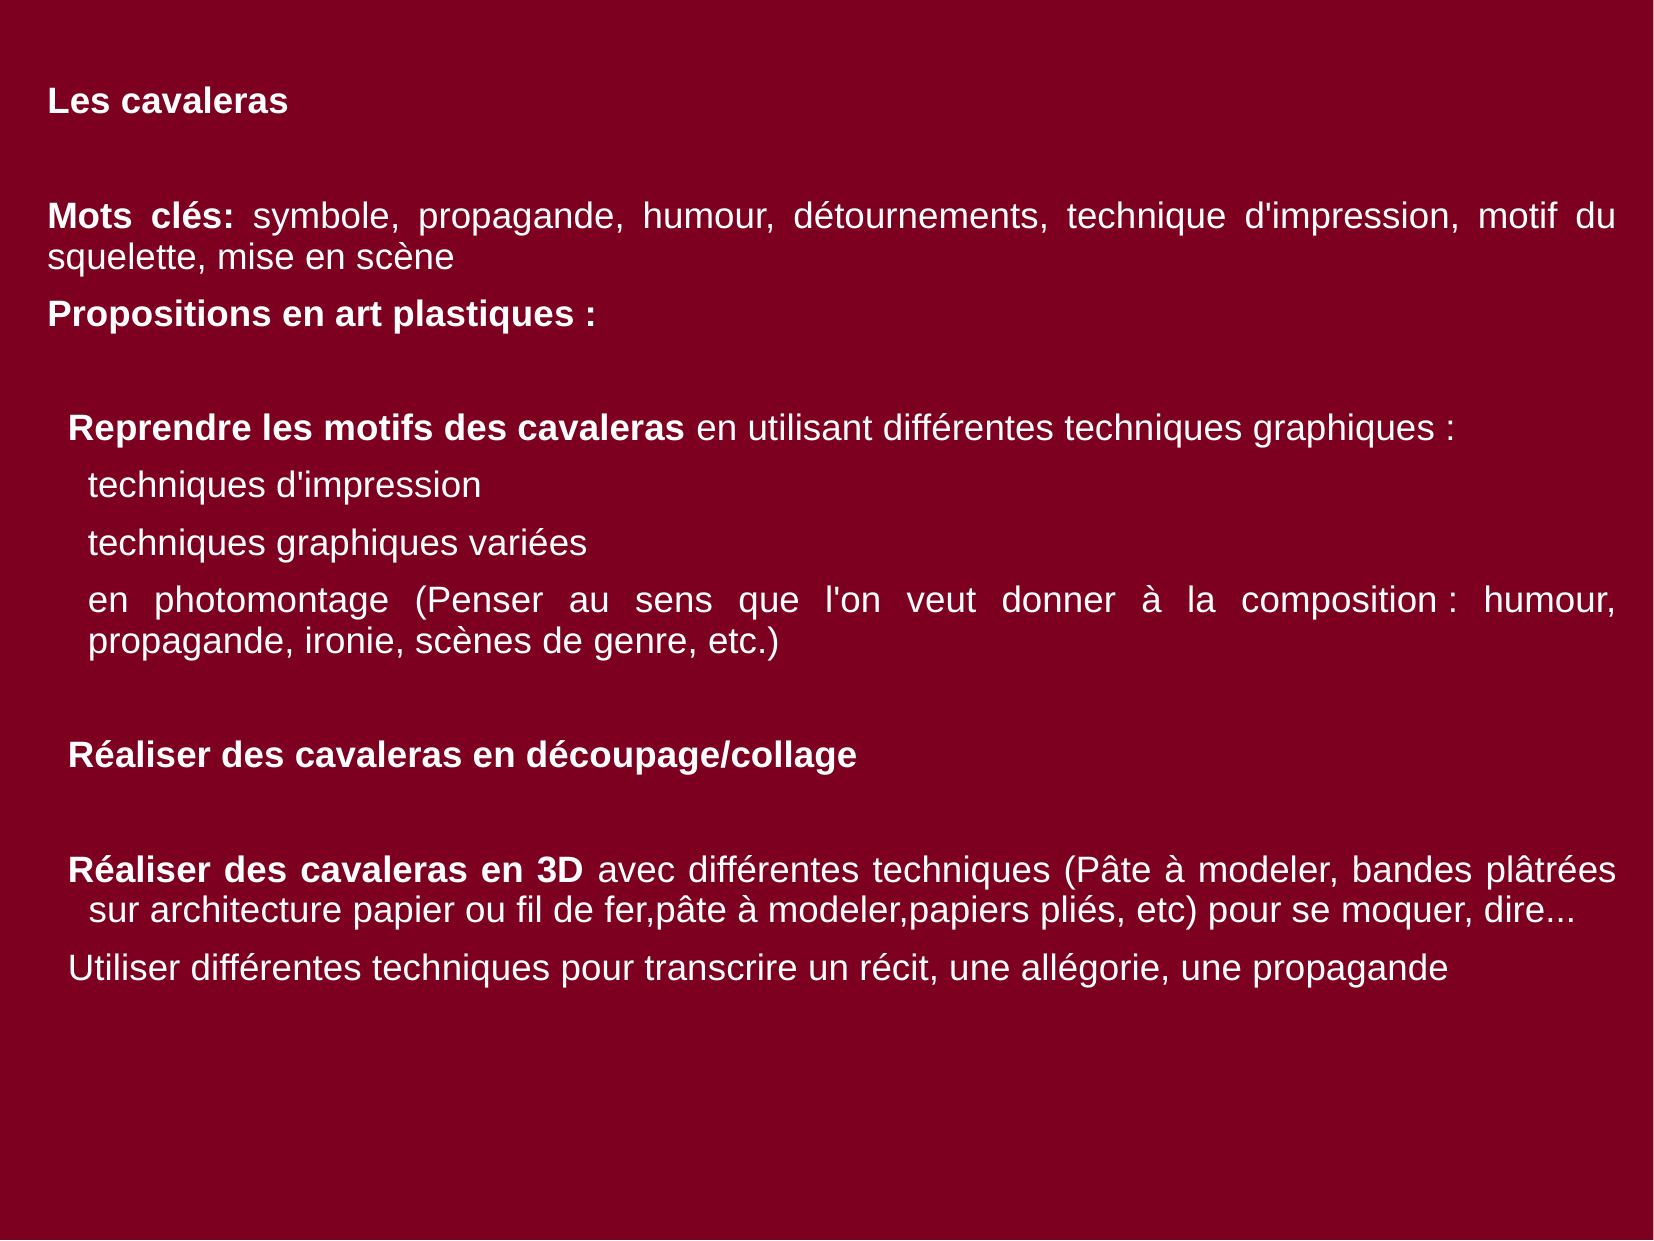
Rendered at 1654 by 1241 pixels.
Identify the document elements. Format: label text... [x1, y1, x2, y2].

list Les cavaleras Mots clés: symbole, propagande, humour, détournements, technique d'impression, motif du squelette, mise en scène Propositions en art plastiques : Reprendre les motifs des cavaleras en utilisant différentes techniques graphiques : techniques d'impression techniques graphiques variées en photomontage (Penser au sens que l'on veut donner à la composition : humour, propagande, ironie, scènes de genre, etc.) Réaliser des cavaleras en découpage/collage Réaliser des cavaleras en 3D avec différentes techniques (Pâte à modeler, bandes plâtrées sur architecture papier ou fil de fer,pâte à modeler,papiers pliés, etc) pour se moquer, dire... Utiliser différentes techniques pour transcrire un récit, une allégorie, une propagande [47, 23, 1619, 1010]
